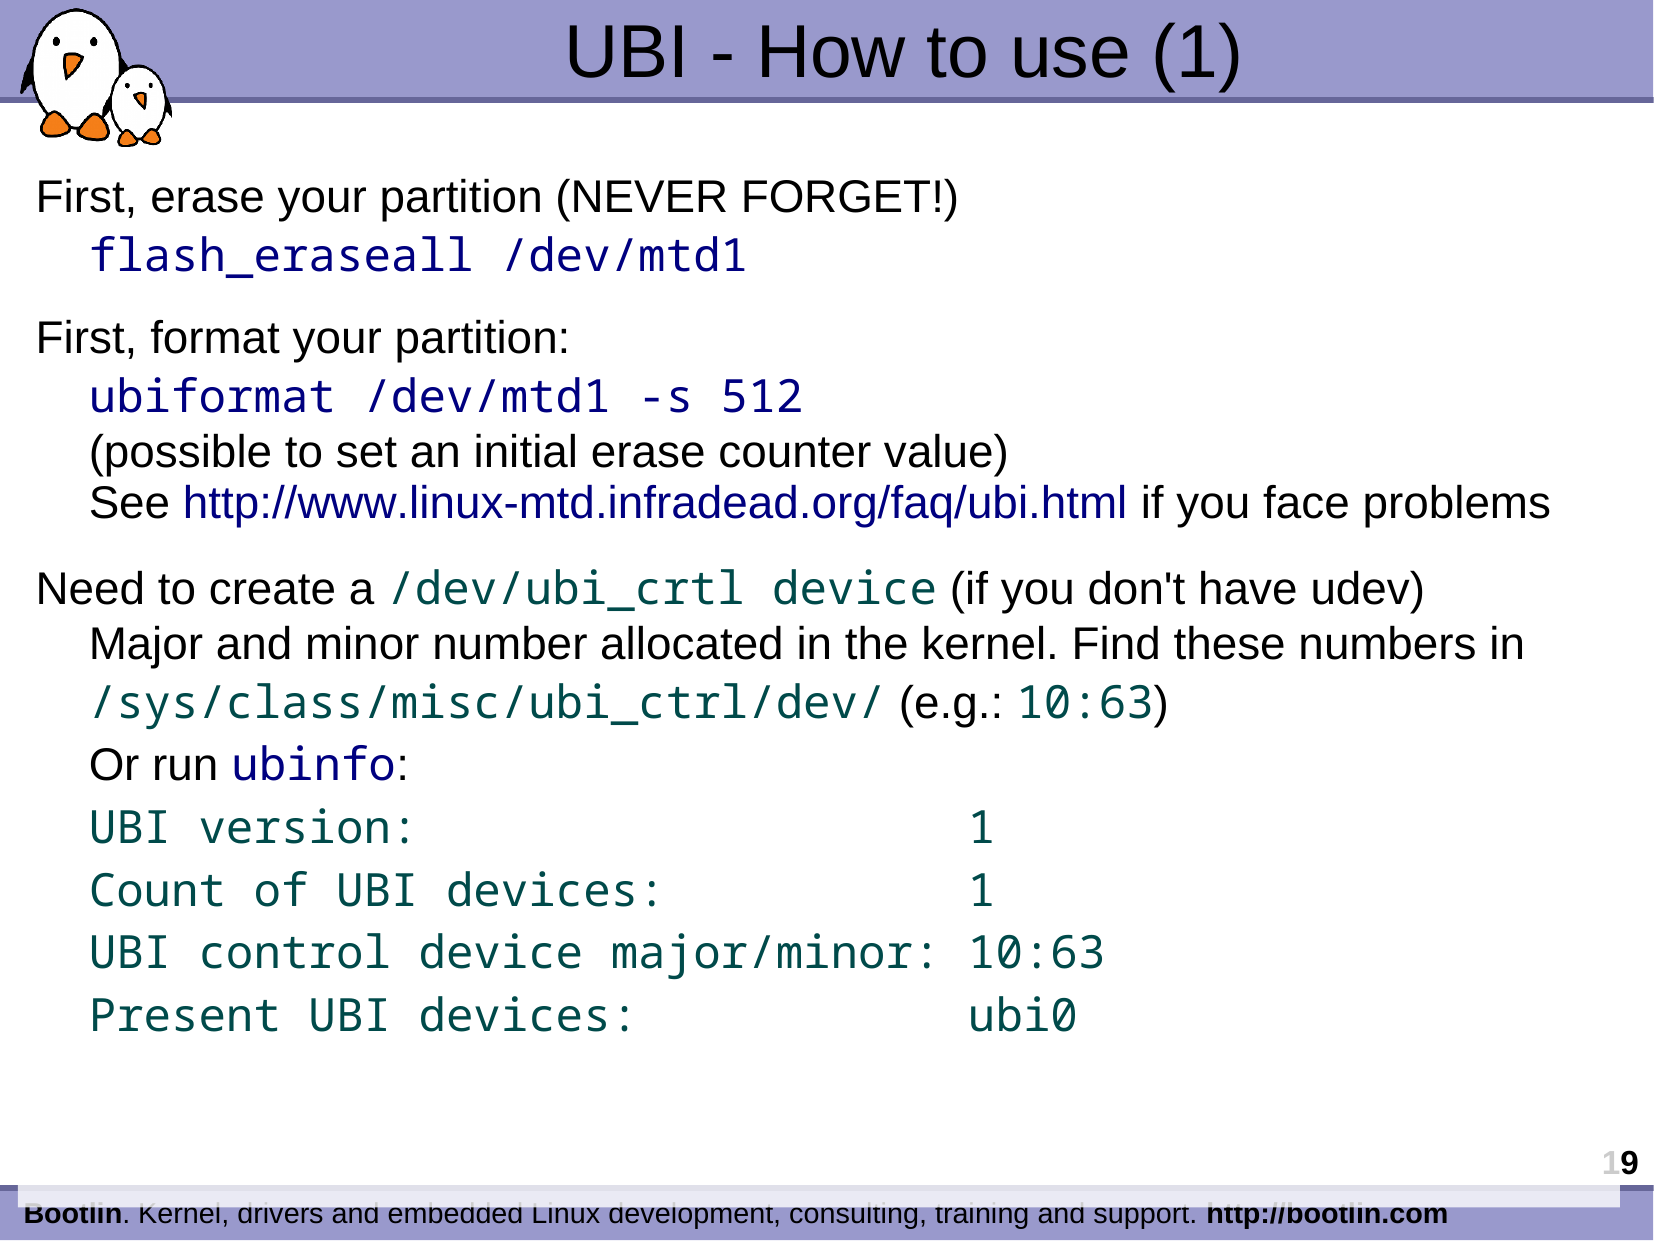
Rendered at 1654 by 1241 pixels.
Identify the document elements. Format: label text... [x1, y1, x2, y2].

picture [20, 8, 172, 147]
list First, erase your partition (NEVER FORGET!) flash_eraseall /dev/mtd1 First, format your partition: ubiformat /dev/mtd1 -s 512 (possible to set an initial erase counter value) See http://www.linux-mtd.infradead.org/faq/ubi.html if you face problems Need to create a /dev/ubi_crtl device (if you don't have udev) Major and minor number allocated in the kernel. Find these numbers in /sys/class/misc/ubi_ctrl/dev/ (e.g.: 10:63) Or run ubinfo: UBI version: 1 Count of UBI devices: 1 UBI control device major/minor: 10:63 Present UBI devices: ubi0 [17, 170, 1620, 1208]
title UBI - How to use (1) [178, 5, 1631, 97]
